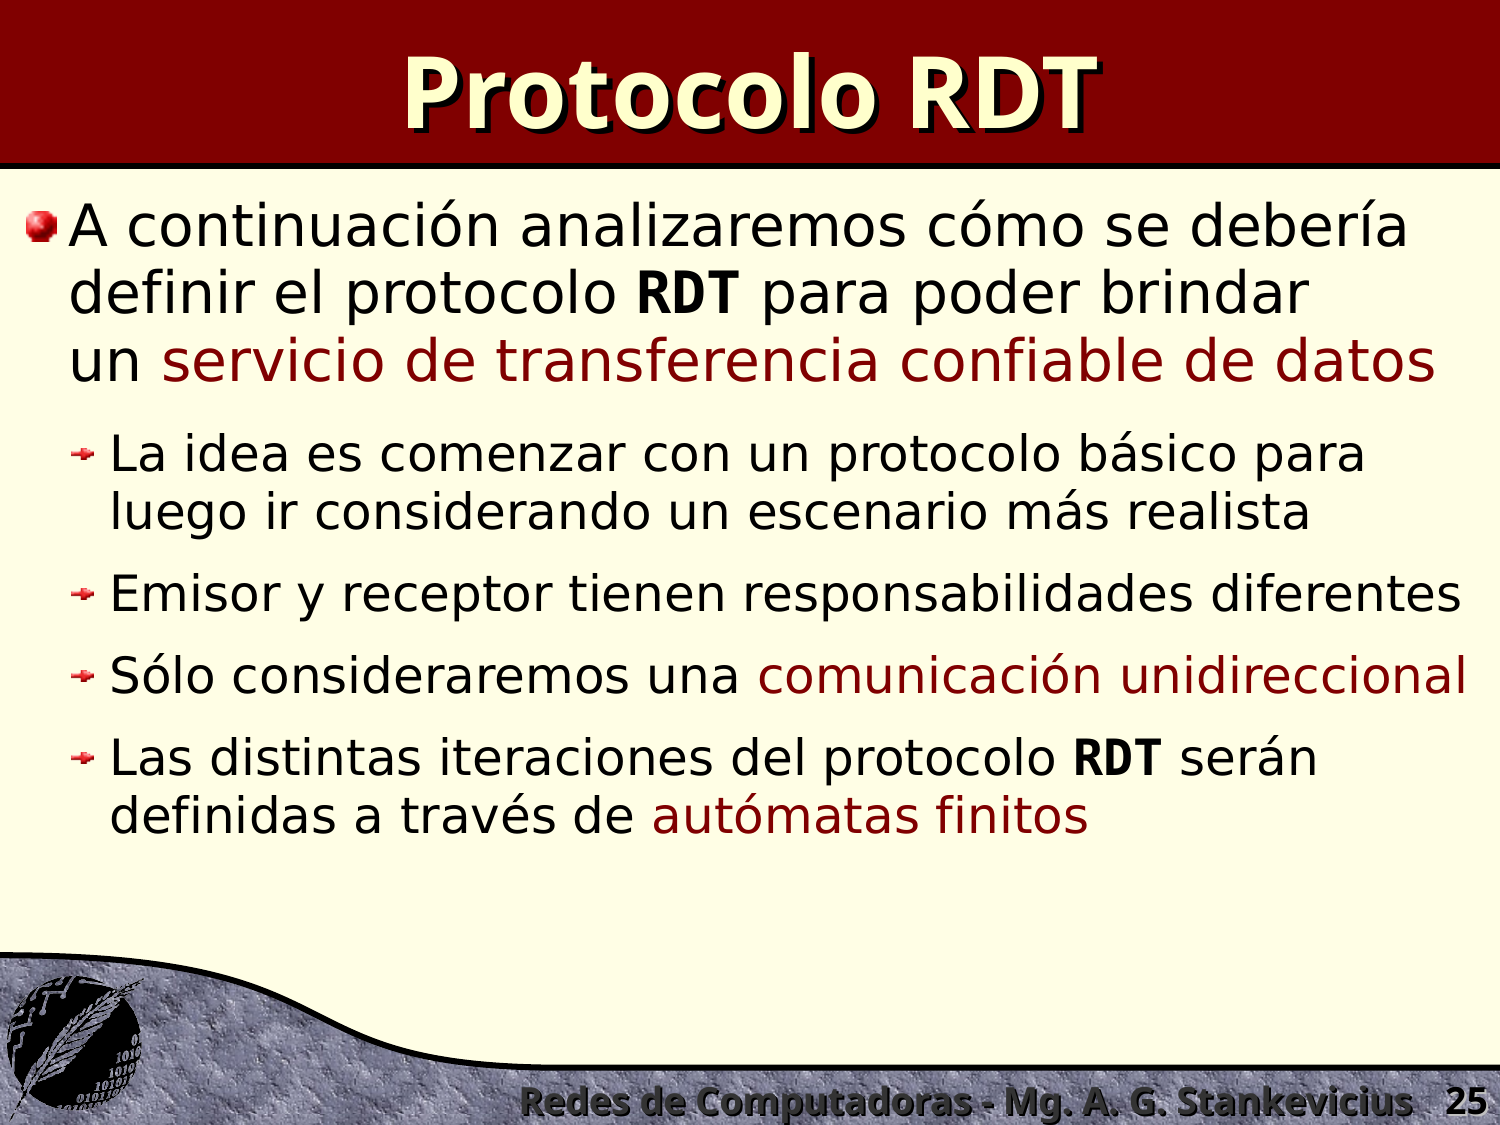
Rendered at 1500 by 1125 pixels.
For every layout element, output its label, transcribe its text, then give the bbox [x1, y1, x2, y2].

title Protocolo RDT [15, 5, 1485, 160]
picture [790, 1100, 795, 1110]
picture [1047, 1100, 1054, 1110]
picture [0, 959, 1500, 1125]
list A continuación analizaremos cómo se debería definir el protocolo RDT para poder brindar un servicio de transferencia confiable de datos La idea es comenzar con un protocolo básico para luego ir considerando un escenario más realista Emisor y receptor tienen responsabilidades diferentes Sólo consideraremos una comunicación unidireccional Las distintas iteraciones del protocolo RDT serán definidas a través de autómatas finitos [11, 192, 1486, 921]
